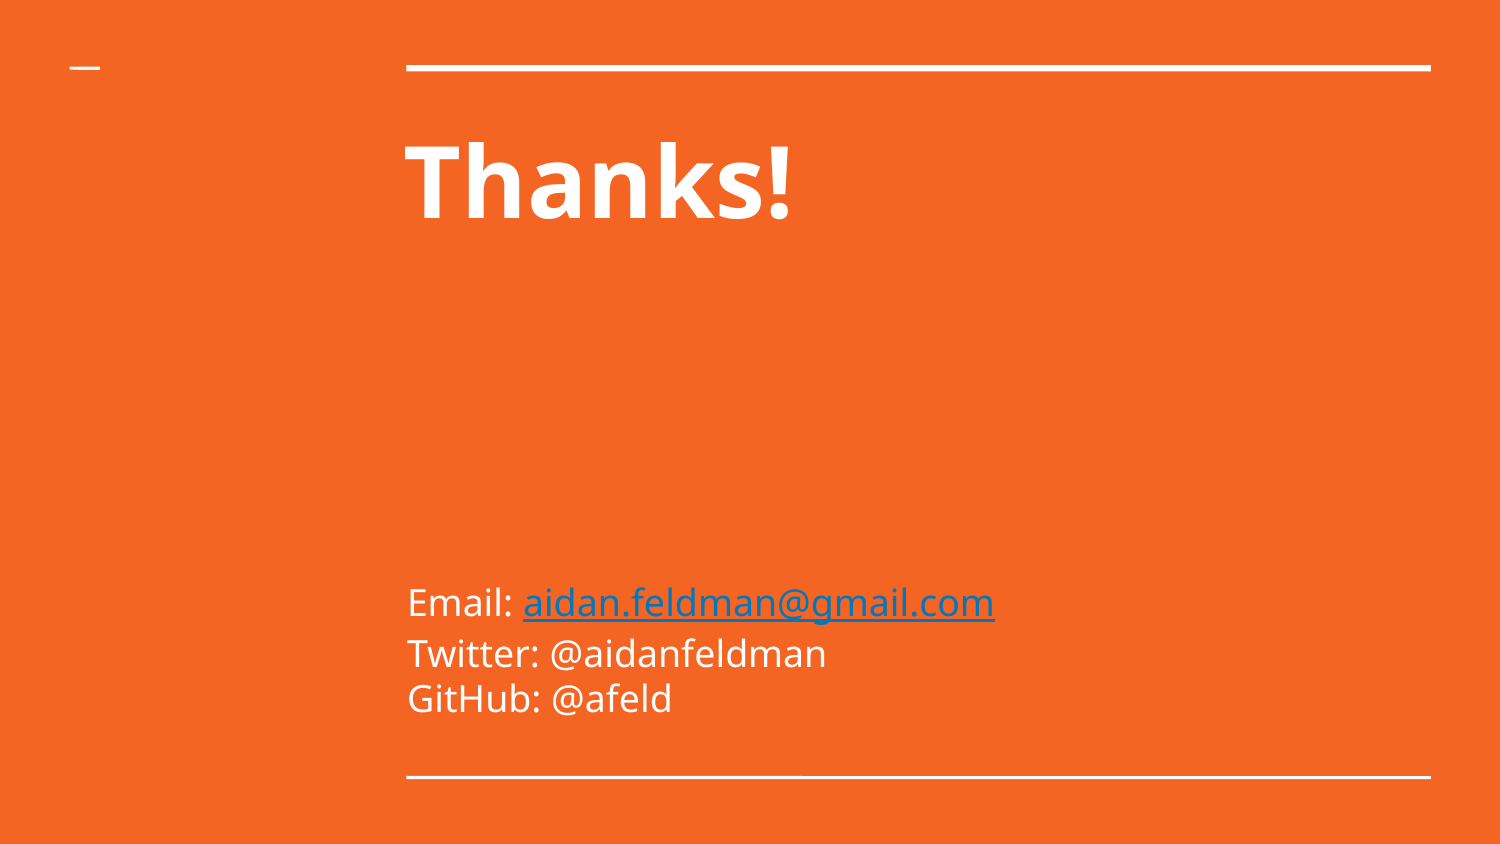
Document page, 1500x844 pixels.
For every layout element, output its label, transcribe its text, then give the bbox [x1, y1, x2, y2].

title Thanks! [389, 103, 1428, 357]
subtitle Email: aidan.feldman@gmail.com Twitter: @aidanfeldman GitHub: @afeld [392, 531, 1431, 735]
